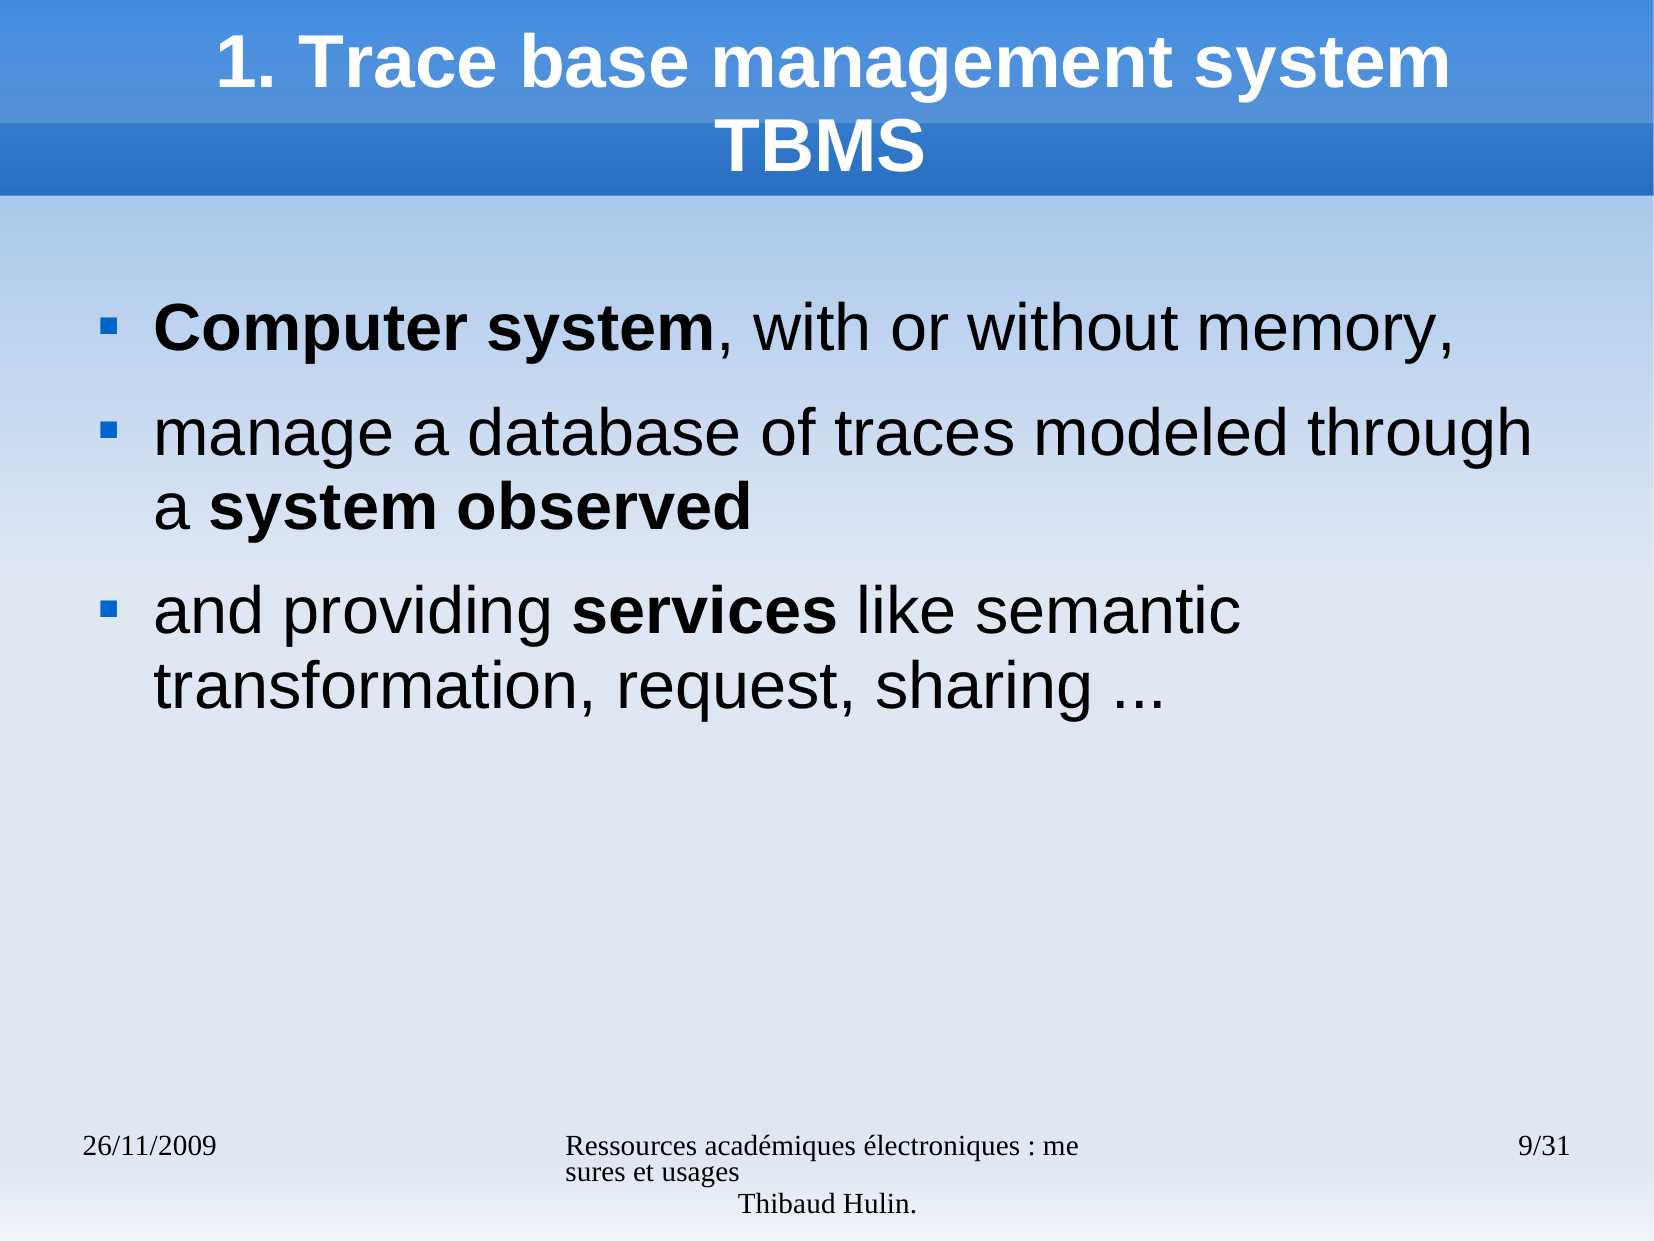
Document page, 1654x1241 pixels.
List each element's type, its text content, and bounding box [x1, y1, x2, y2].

title 1. Trace base management system TBMS [76, 0, 1565, 208]
list Computer system, with or without memory, manage a database of traces modeled through a system observed and providing services like semantic transformation, request, sharing ... [82, 290, 1571, 1109]
picture [0, 0, 1654, 1241]
